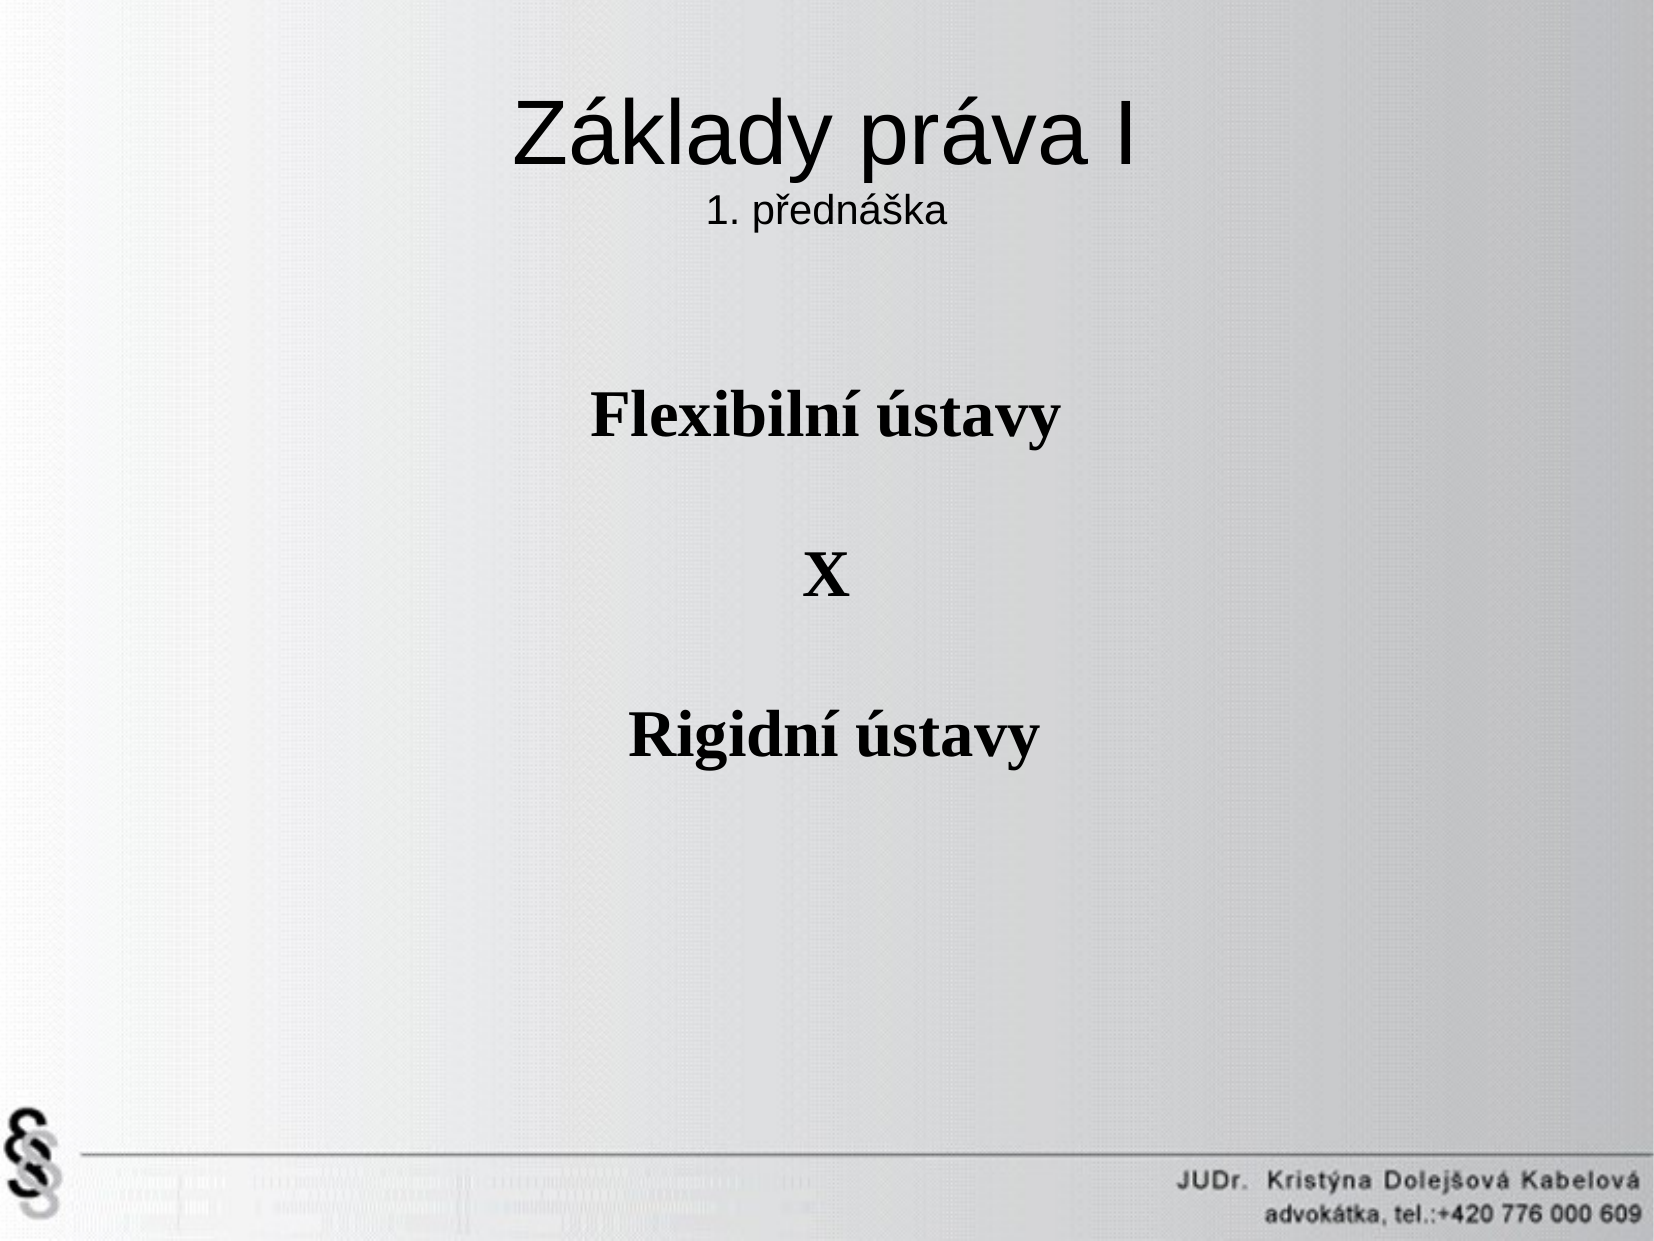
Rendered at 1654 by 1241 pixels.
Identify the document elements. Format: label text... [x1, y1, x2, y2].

text_box Základy práva I 1. přednáška [82, 49, 1571, 257]
text_box Flexibilní ústavy X Rigidní ústavy [82, 290, 1571, 1010]
picture [0, 0, 1654, 1241]
